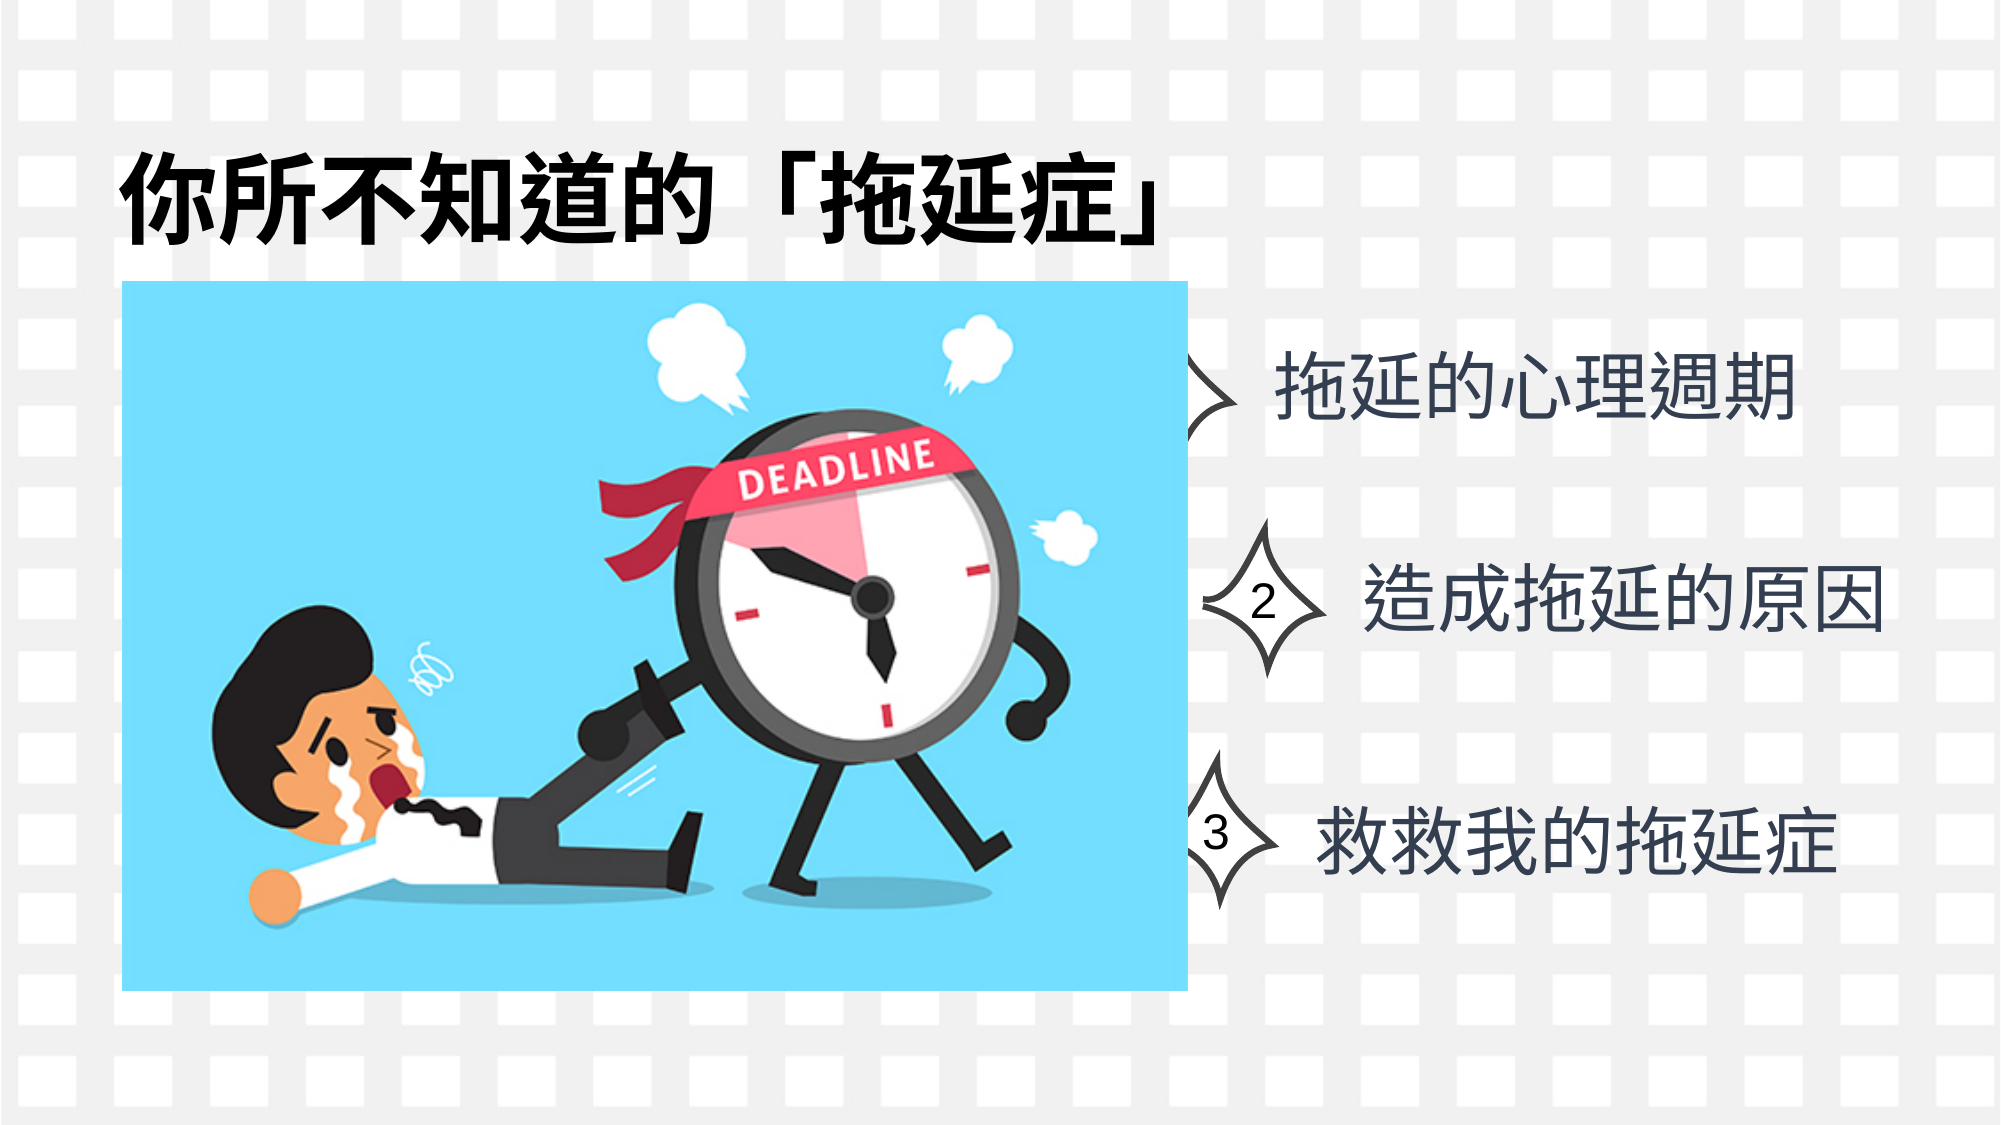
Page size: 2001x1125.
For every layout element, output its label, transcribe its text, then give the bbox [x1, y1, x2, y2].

text_box 你所不知道的「拖延症」 [103, 128, 1245, 265]
text_box [1201, 760, 1224, 791]
picture [122, 281, 1188, 992]
text_box [1188, 426, 1195, 436]
text_box 拖延的心理週期 [1258, 332, 1819, 439]
text_box [1206, 868, 1236, 899]
text_box [1202, 583, 1234, 620]
text_box 2 [1234, 560, 1295, 637]
text_box 1 [1188, 349, 1206, 426]
text_box 3 [1188, 791, 1248, 868]
text_box 救救我的拖延症 [1299, 786, 1861, 893]
text_box 造成拖延的原因 [1347, 543, 1908, 650]
text_box [1295, 590, 1321, 625]
text_box [1206, 380, 1231, 414]
text_box [1248, 529, 1272, 560]
text_box [1248, 822, 1273, 856]
text_box [1253, 637, 1284, 668]
